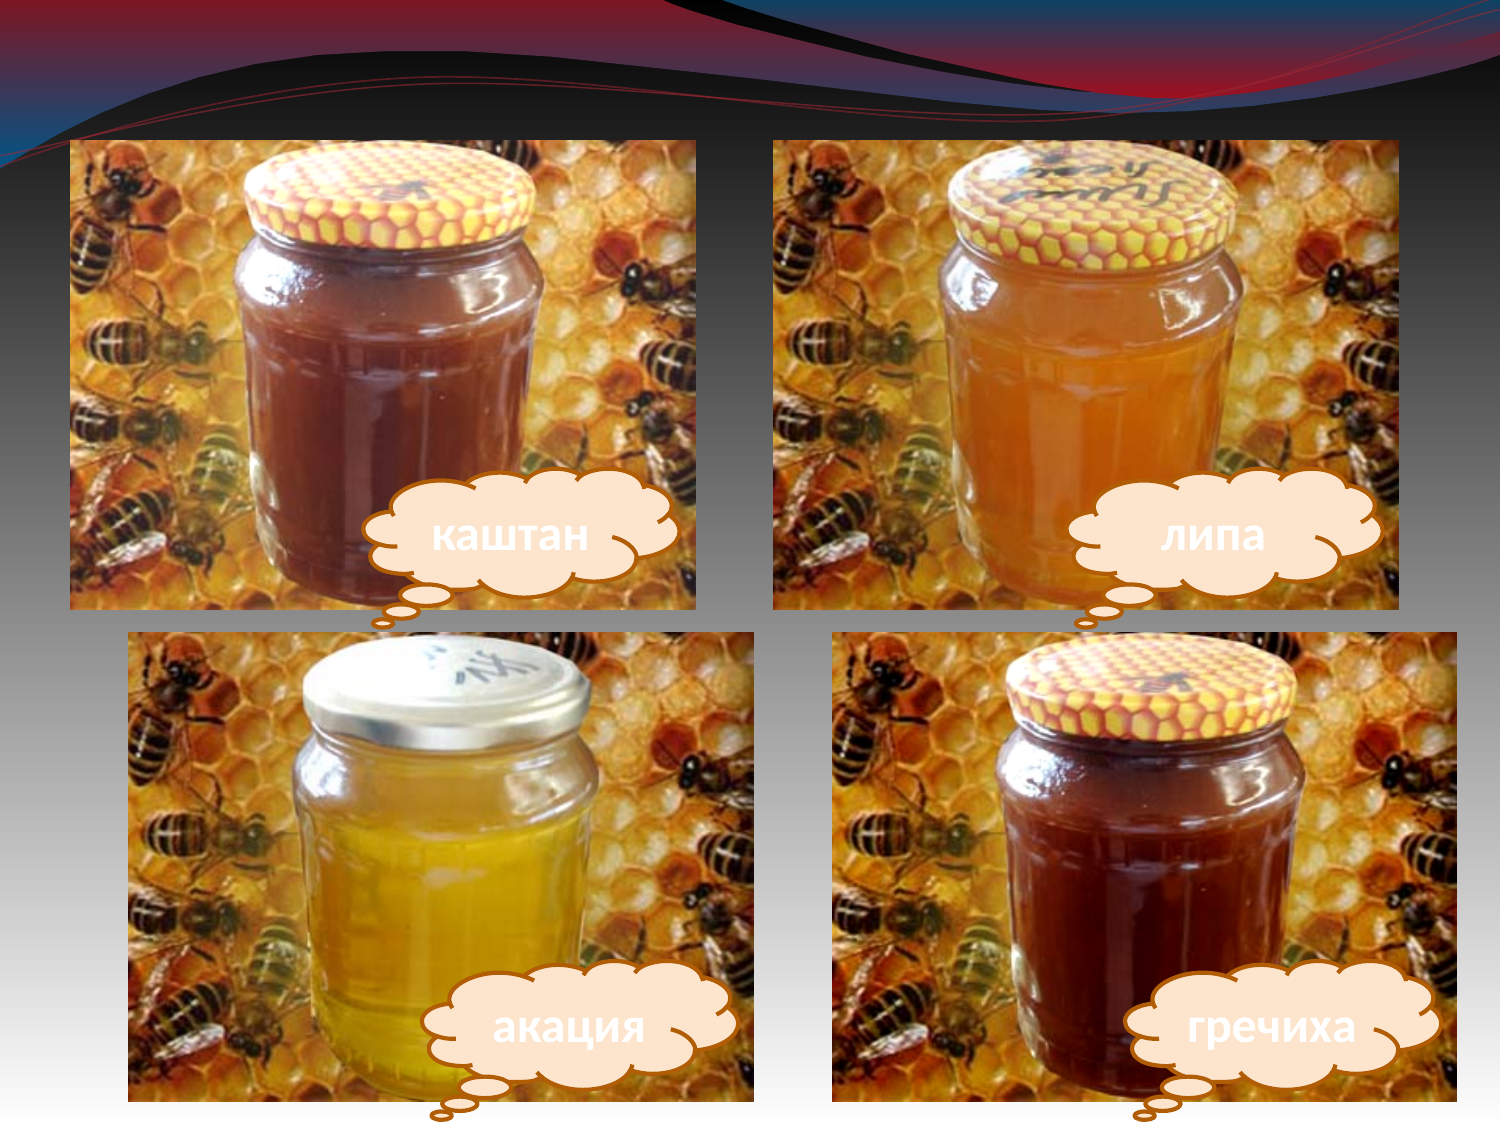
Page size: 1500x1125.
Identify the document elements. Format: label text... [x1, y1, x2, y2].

text_box каштан [363, 468, 680, 619]
text_box акация [421, 960, 739, 1111]
picture [70, 140, 696, 610]
text_box каштан [372, 619, 394, 628]
text_box акация [431, 1111, 452, 1120]
picture [128, 632, 754, 1102]
text_box липа [1066, 468, 1383, 619]
picture [832, 632, 1457, 1102]
text_box гречиха [1134, 1111, 1156, 1120]
text_box липа [1075, 619, 1097, 628]
picture [773, 140, 1399, 610]
text_box гречиха [1124, 960, 1442, 1111]
